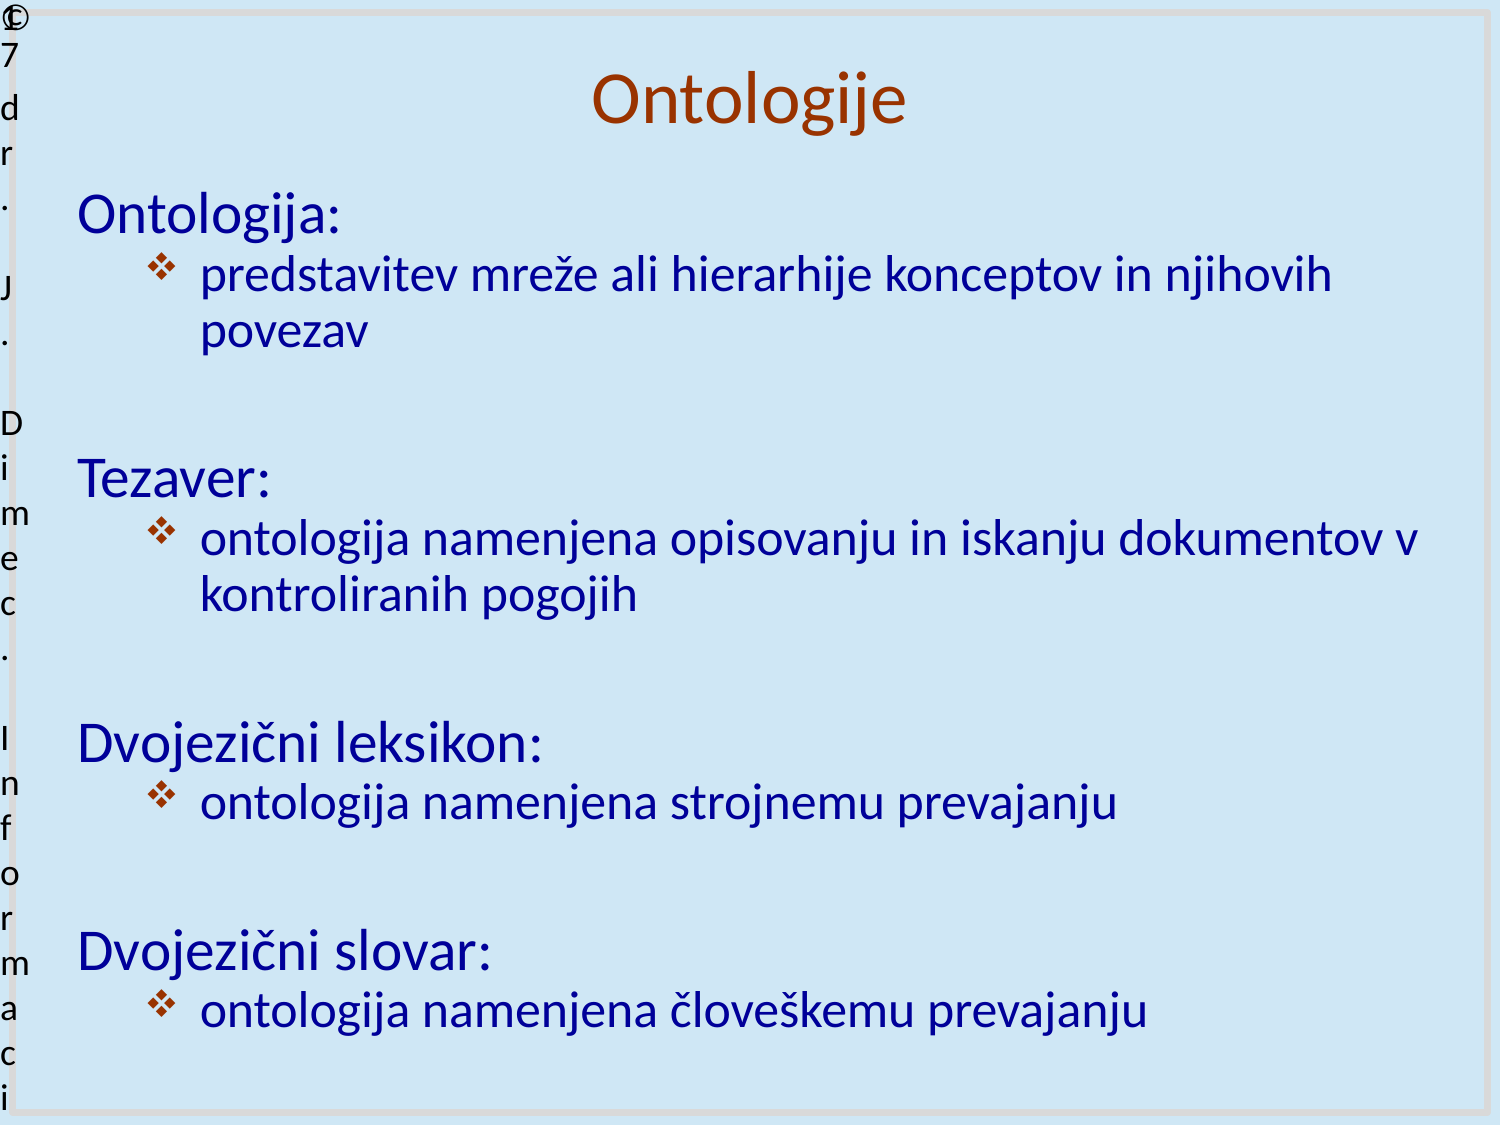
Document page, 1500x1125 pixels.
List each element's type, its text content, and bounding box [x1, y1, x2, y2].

list Ontologija: predstavitev mreže ali hierarhije konceptov in njihovih povezav Tezaver: ontologija namenjena opisovanju in iskanju dokumentov v kontroliranih pogojih Dvojezični leksikon: ontologija namenjena strojnemu prevajanju Dvojezični slovar: ontologija namenjena človeškemu prevajanju [62, 174, 1438, 1050]
title Ontologije [37, 24, 1463, 163]
